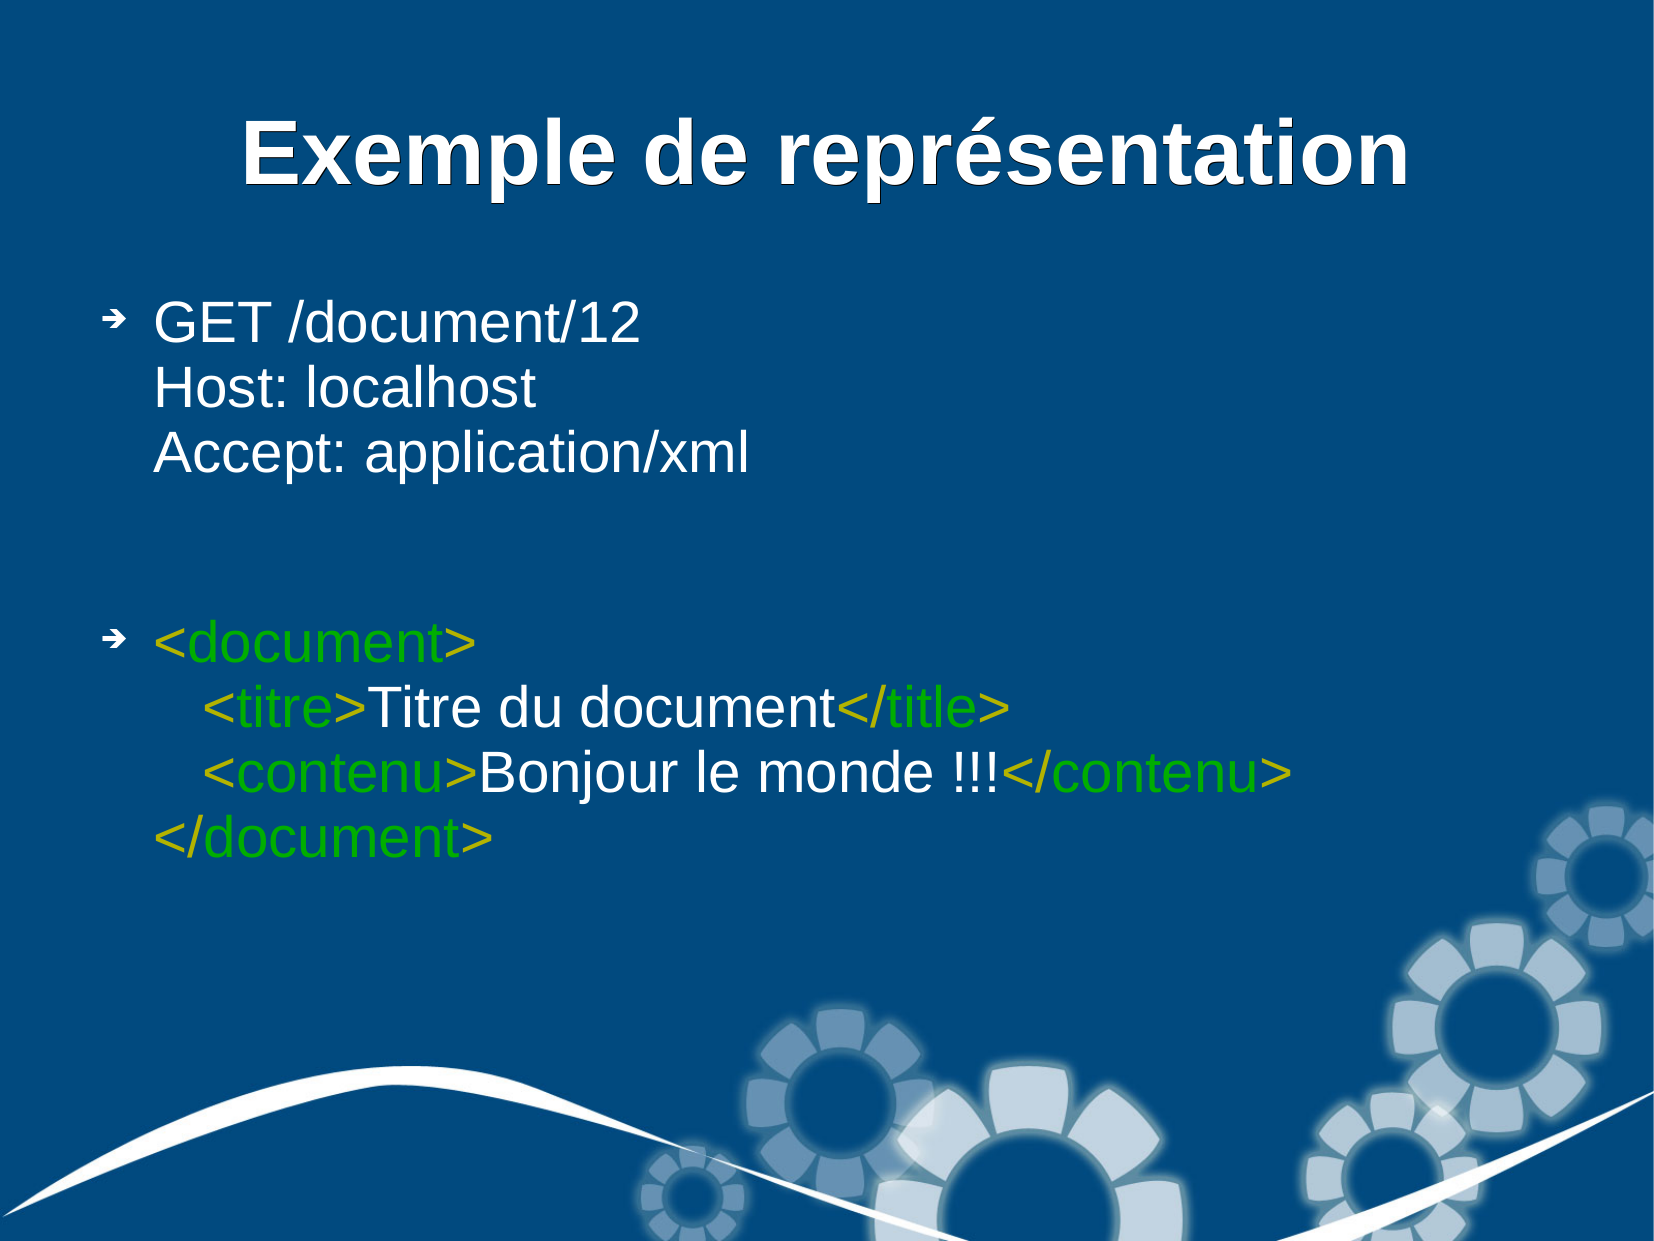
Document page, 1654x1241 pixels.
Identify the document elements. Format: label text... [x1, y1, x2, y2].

title Exemple de représentation [82, 49, 1571, 257]
list GET /document/12 Host: localhost Accept: application/xml <document> <titre>Titre du document</title> <contenu>Bonjour le monde !!!</contenu> </document> [82, 290, 1571, 1109]
picture [0, 0, 1654, 1241]
